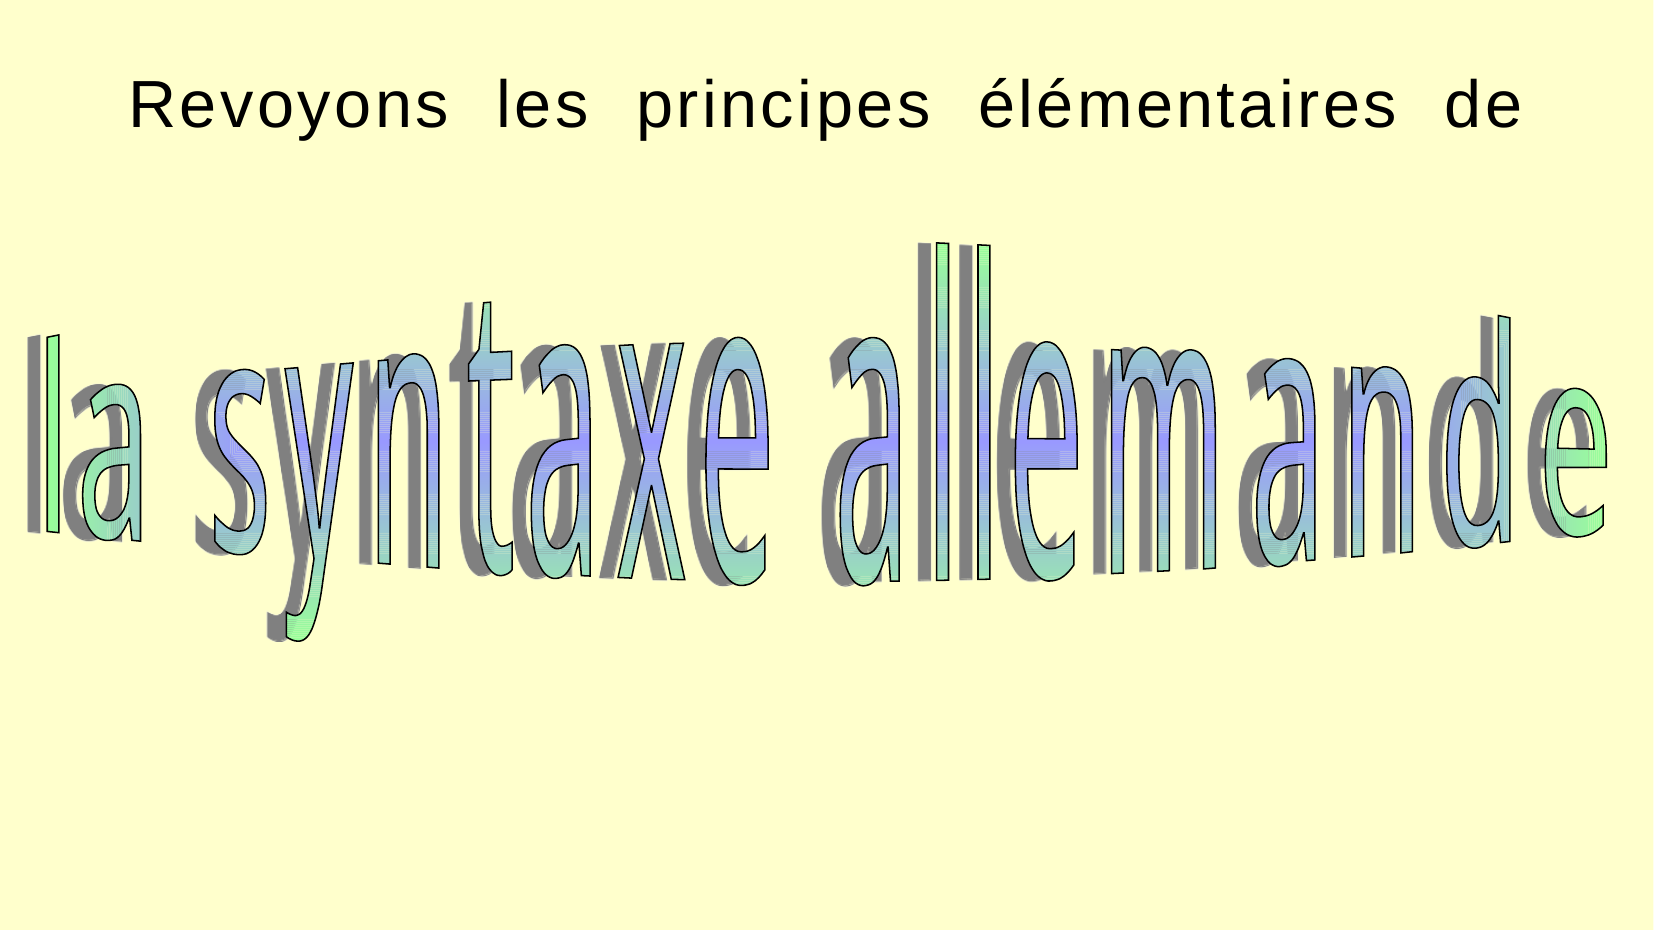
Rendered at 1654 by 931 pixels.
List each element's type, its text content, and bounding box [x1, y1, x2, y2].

text_box la syntaxe allemande [1545, 388, 1607, 538]
text_box la syntaxe allemande [1446, 315, 1510, 549]
text_box la syntaxe allemande [936, 242, 949, 581]
text_box la syntaxe allemande [285, 362, 354, 642]
text_box la syntaxe allemande [531, 344, 591, 579]
text_box la syntaxe allemande [840, 337, 900, 586]
text_box la syntaxe allemande [1111, 347, 1216, 574]
text_box la syntaxe allemande [82, 384, 141, 542]
text_box la syntaxe allemande [705, 337, 769, 586]
text_box la syntaxe allemande [1351, 366, 1413, 558]
text_box la syntaxe allemande [1015, 341, 1078, 581]
text_box Revoyons les principes élémentaires de [113, 59, 1541, 149]
text_box la syntaxe allemande [1256, 358, 1315, 567]
text_box la syntaxe allemande [978, 244, 990, 580]
text_box la syntaxe allemande [47, 334, 59, 533]
text_box la syntaxe allemande [618, 343, 685, 580]
text_box la syntaxe allemande [468, 302, 513, 576]
text_box la syntaxe allemande [378, 353, 439, 569]
text_box la syntaxe allemande [214, 369, 266, 555]
